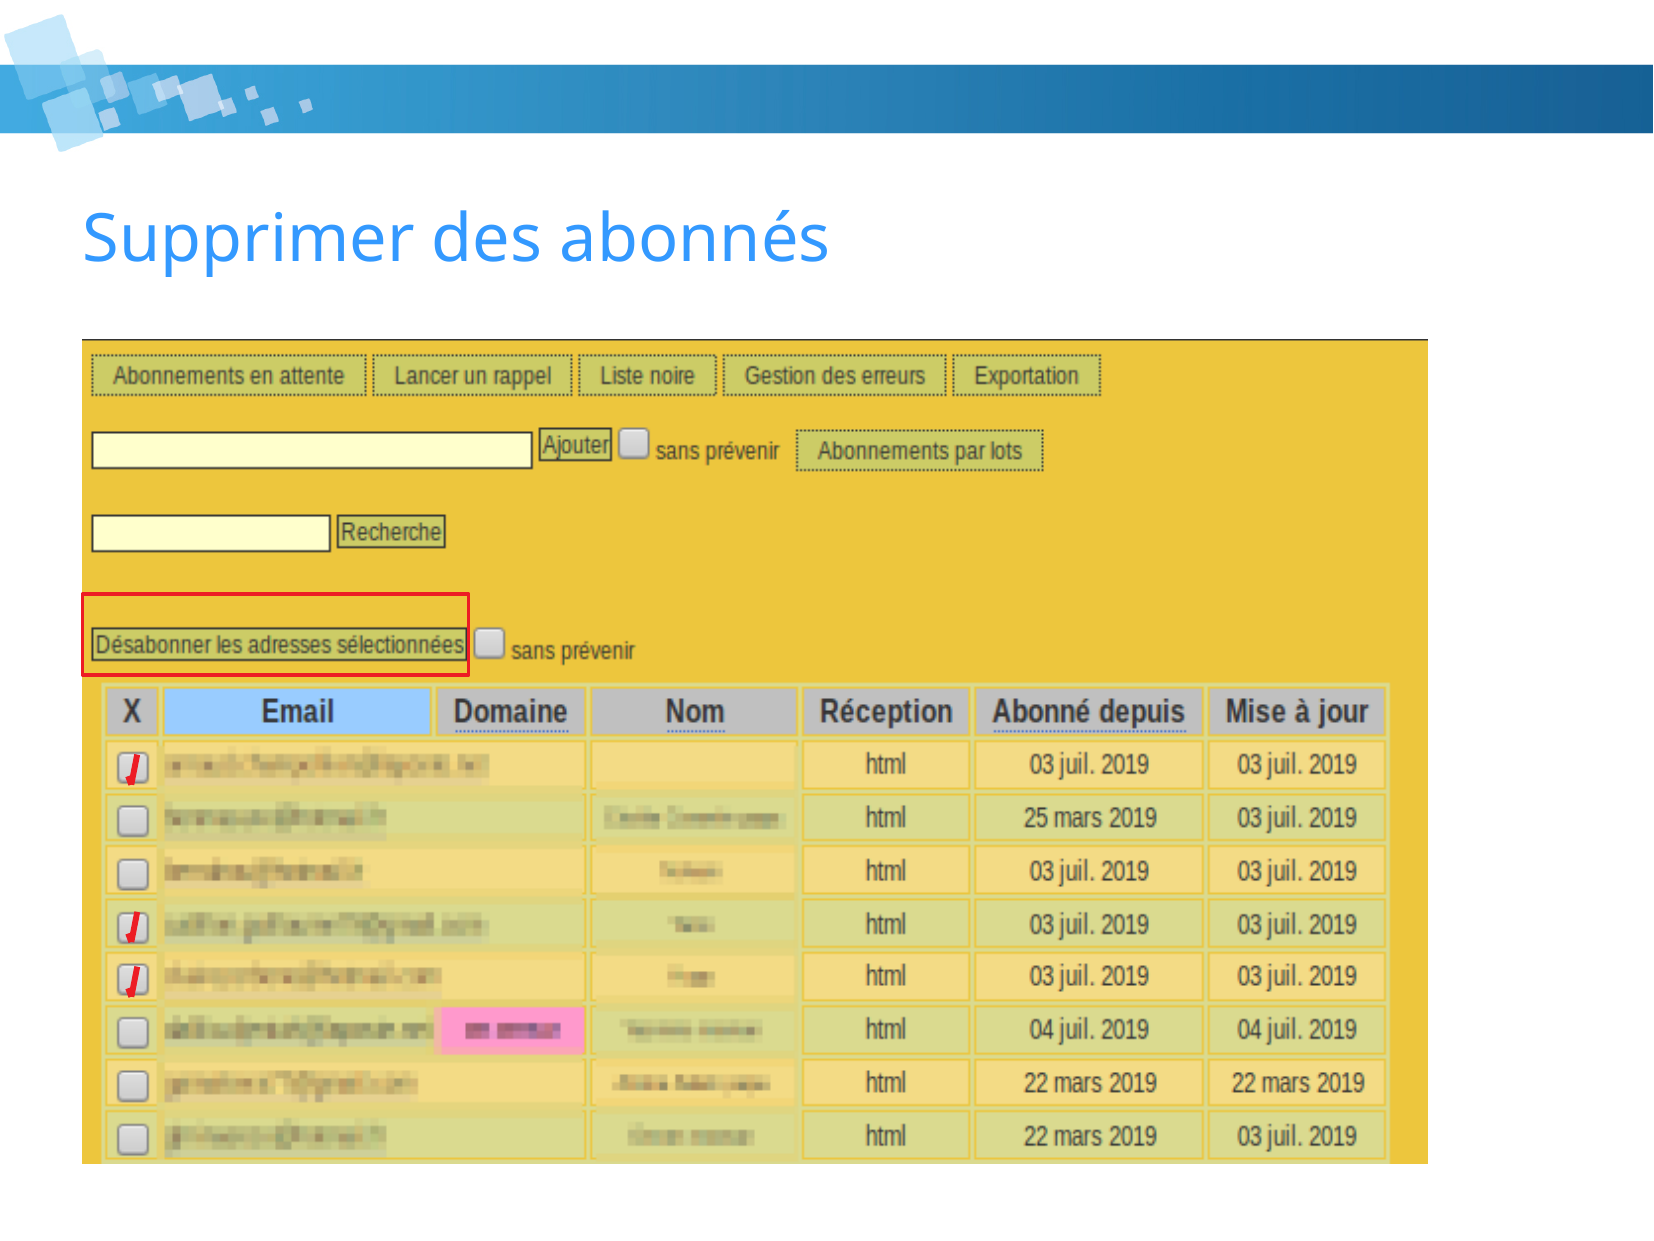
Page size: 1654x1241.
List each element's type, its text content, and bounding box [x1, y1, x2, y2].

title Supprimer des abonnés [82, 132, 1571, 340]
picture [0, 0, 1653, 1238]
